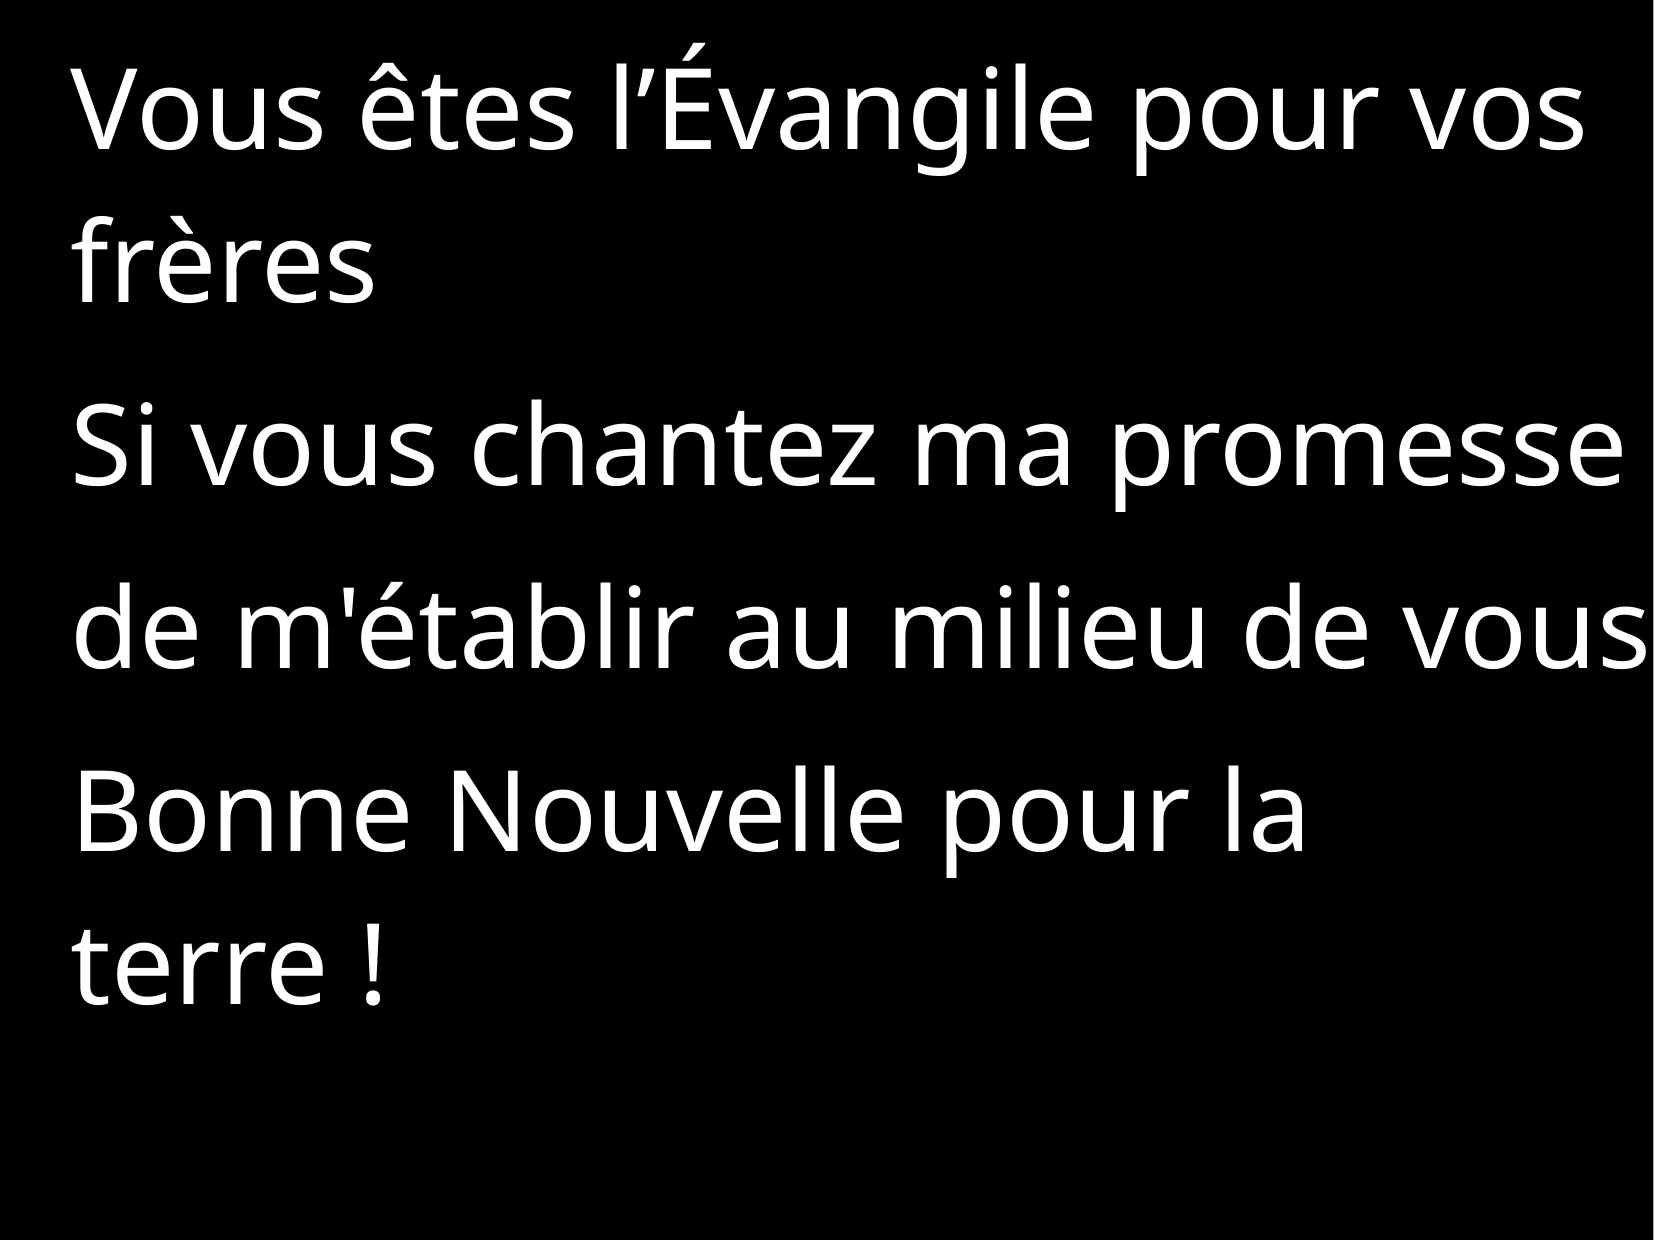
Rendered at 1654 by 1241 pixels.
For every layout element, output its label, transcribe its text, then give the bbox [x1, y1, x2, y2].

list Vous êtes l’Évangile pour vos frères Si vous chantez ma promesse de m'établir au milieu de vous Bonne Nouvelle pour la terre ! [0, 29, 1654, 1216]
